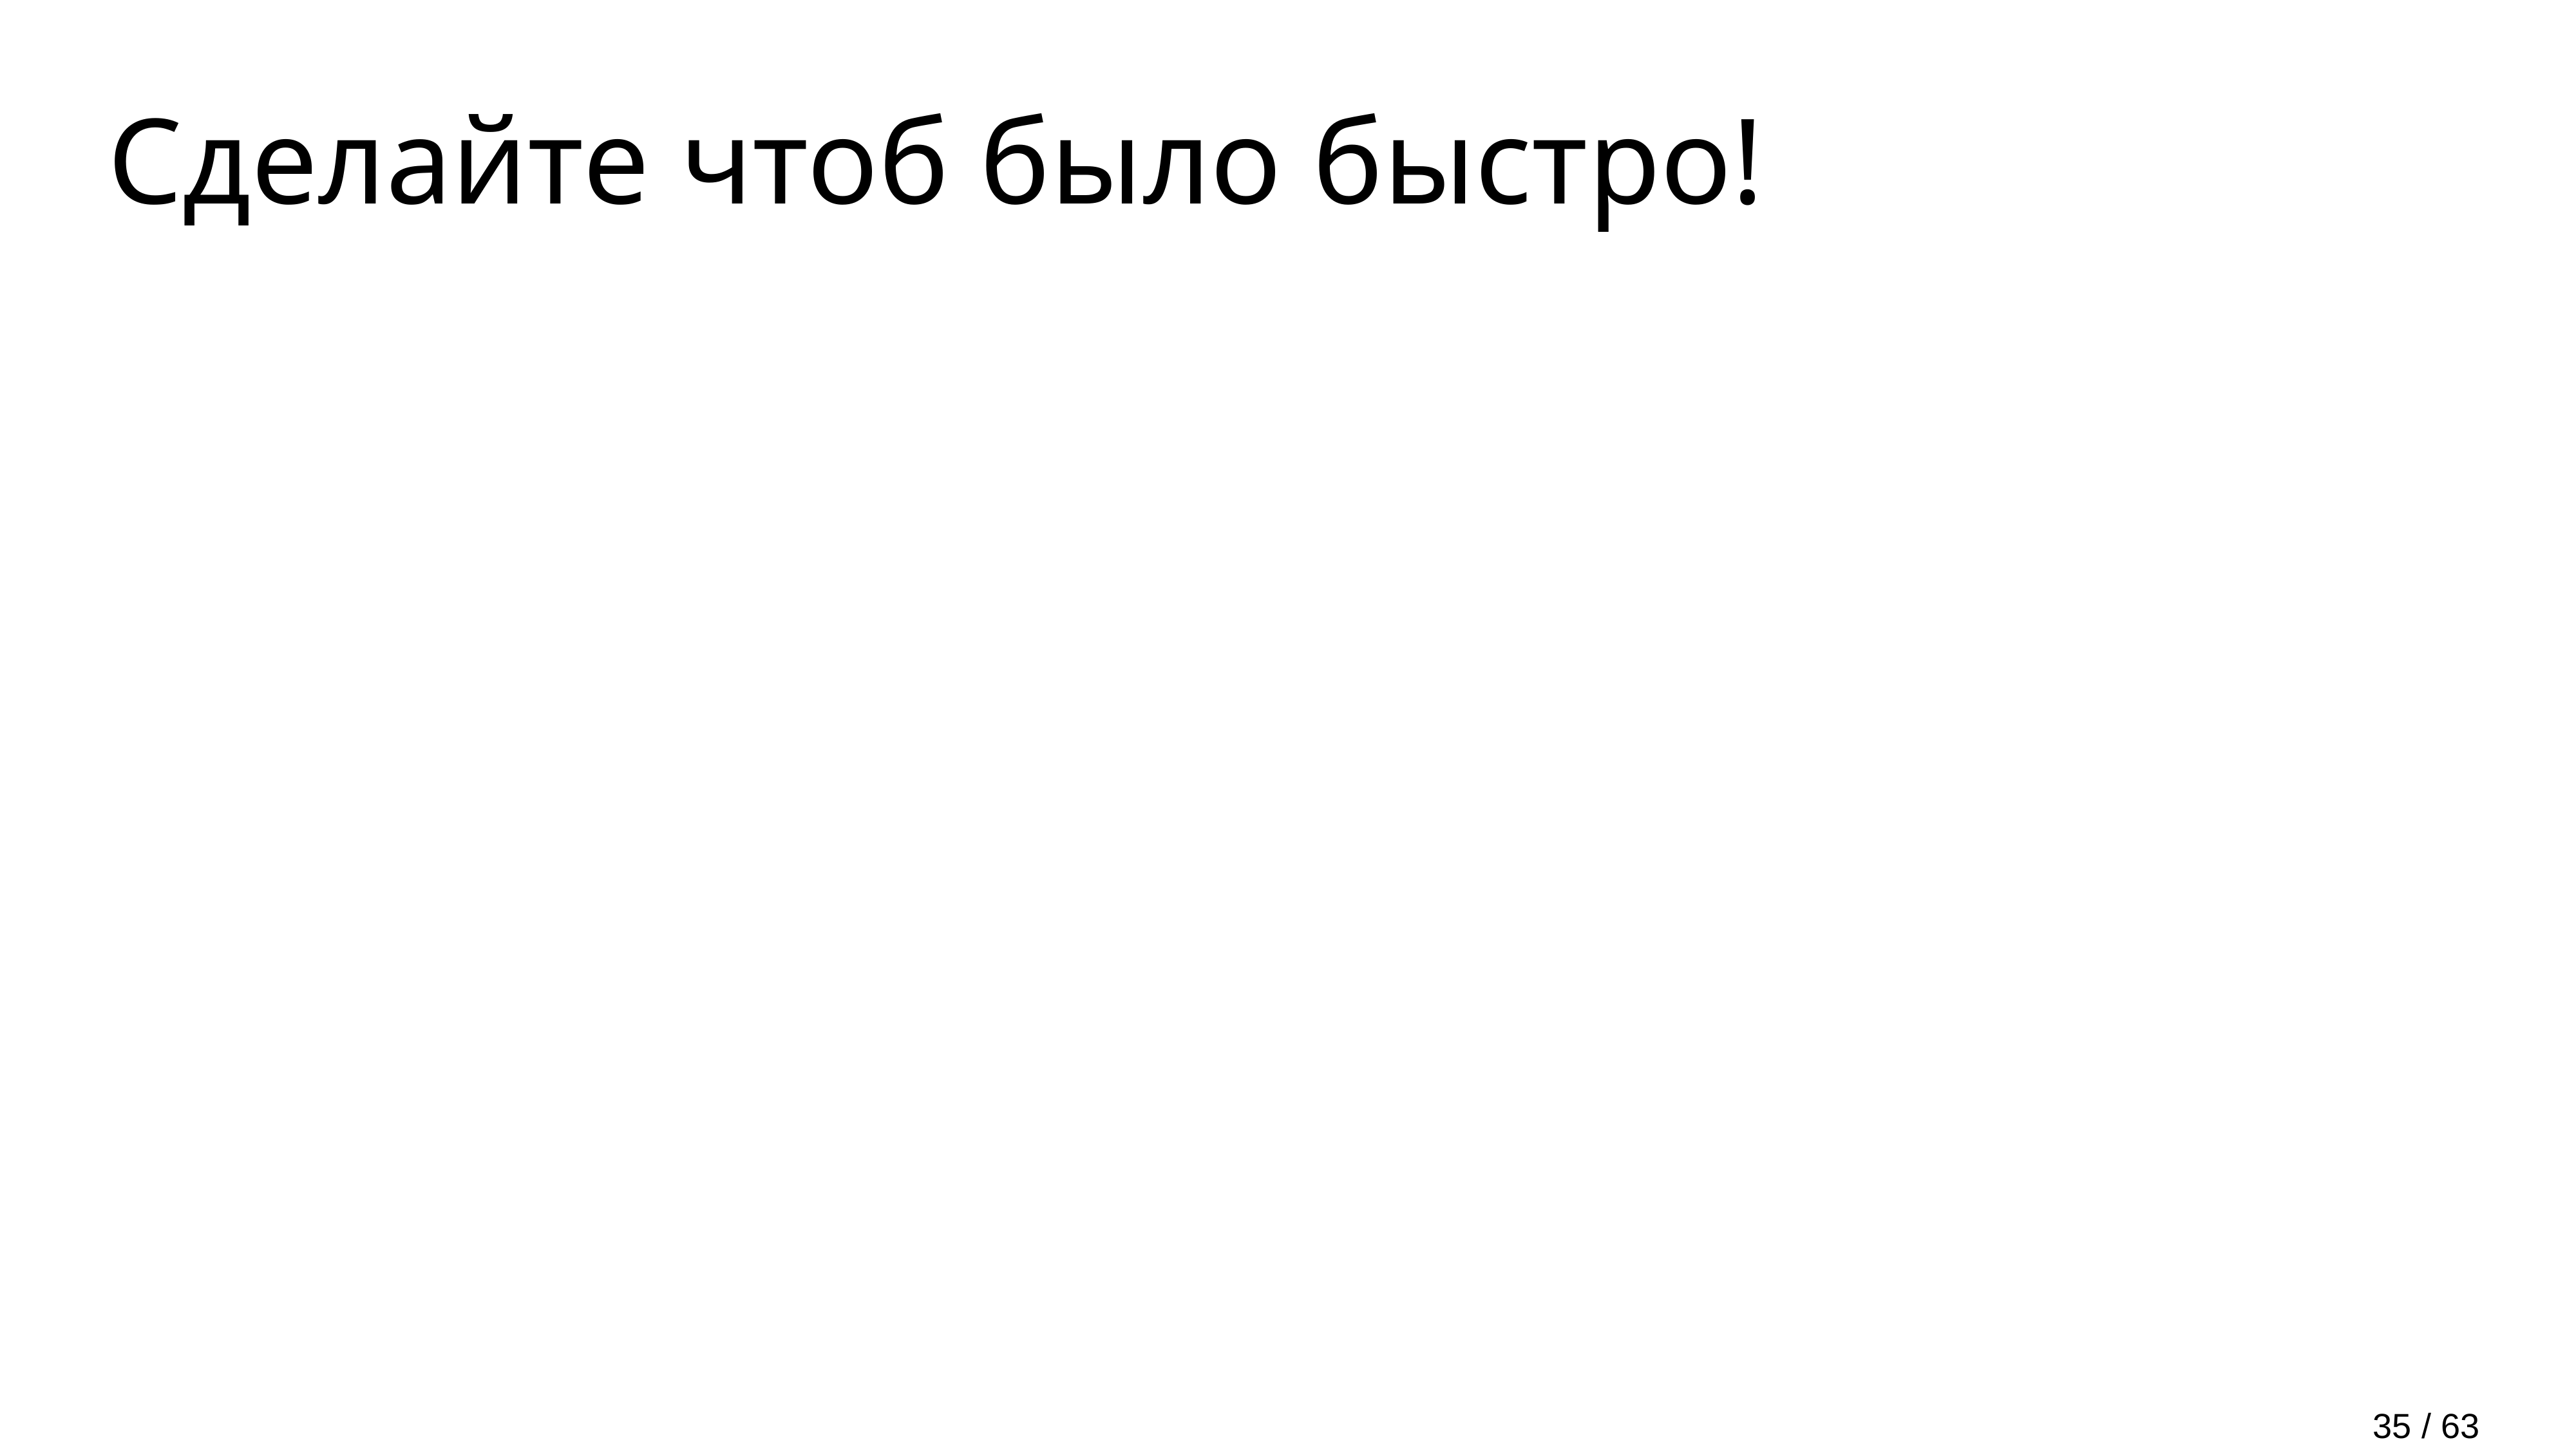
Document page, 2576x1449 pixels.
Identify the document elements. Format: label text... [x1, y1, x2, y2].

text_box <number> / 63 [2363, 1402, 2576, 1449]
title Сделайте чтоб было быстро! [108, 80, 2468, 242]
